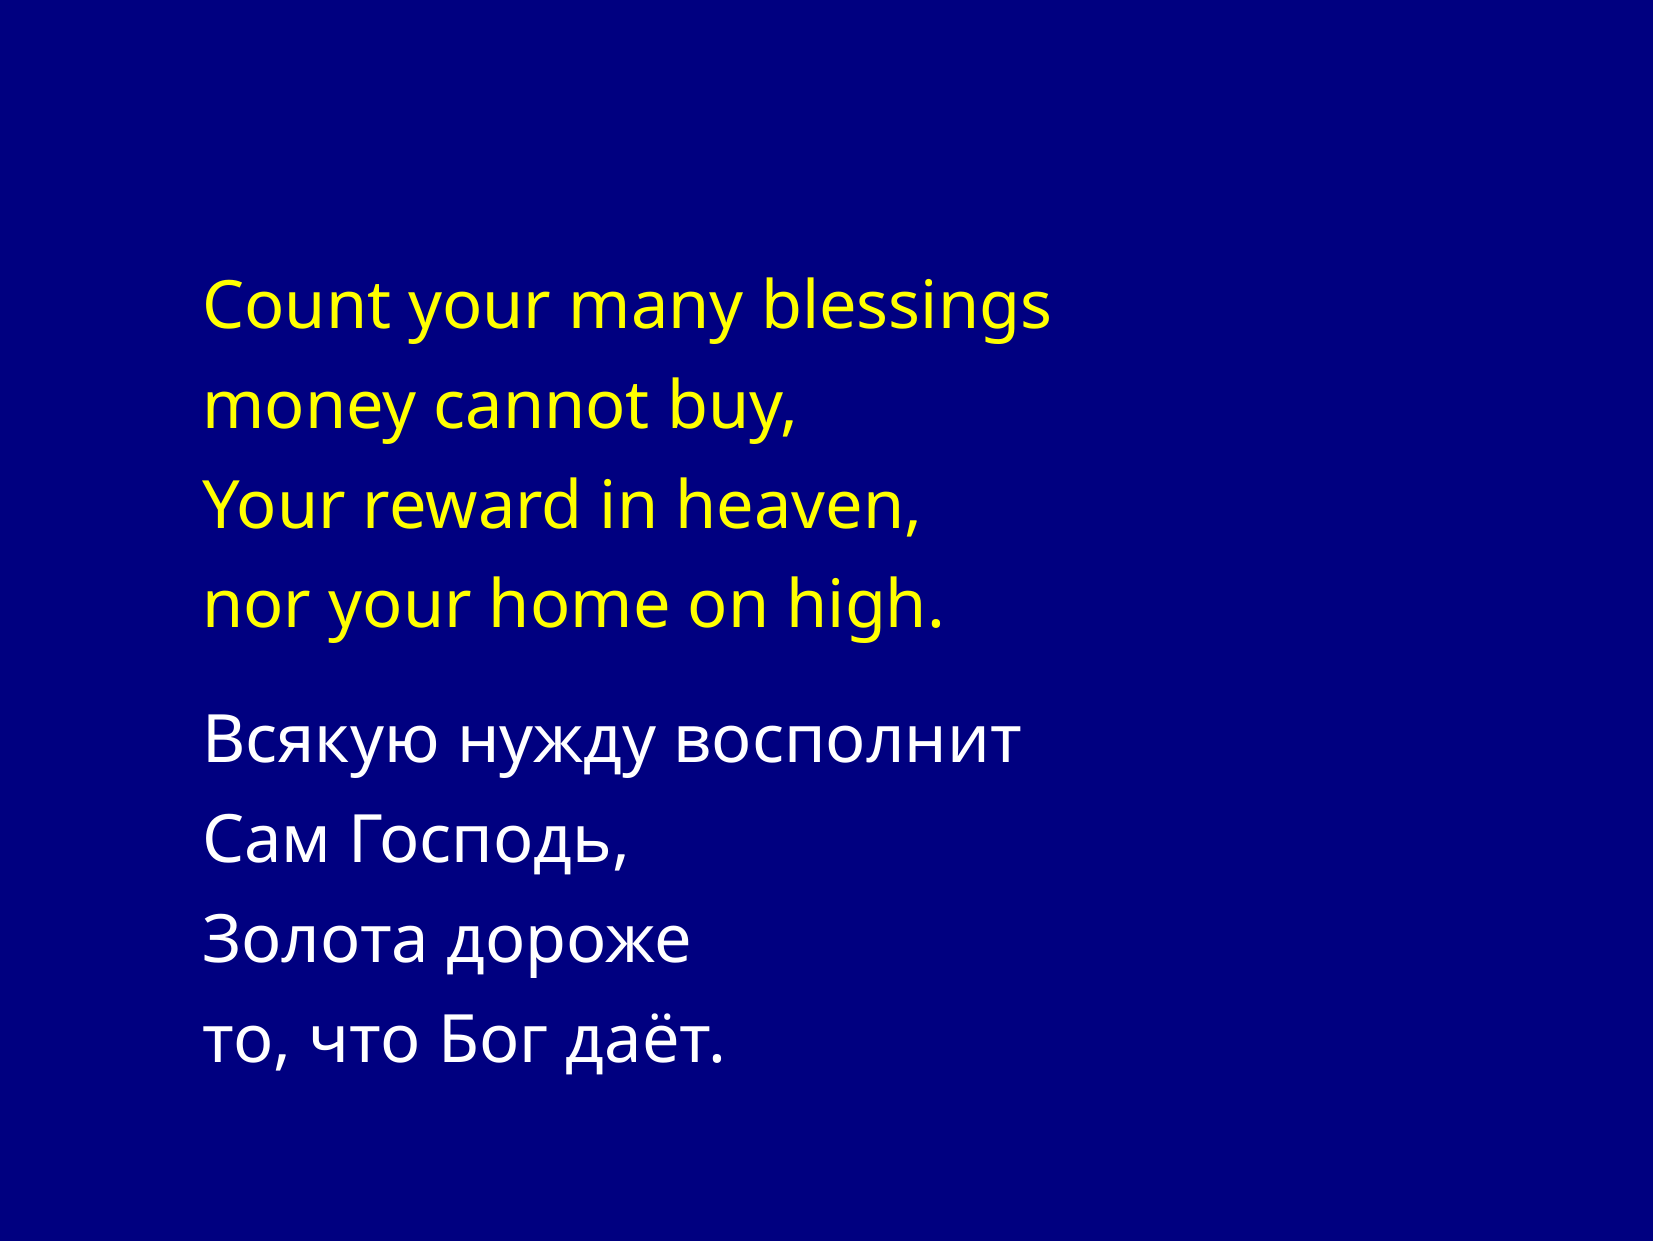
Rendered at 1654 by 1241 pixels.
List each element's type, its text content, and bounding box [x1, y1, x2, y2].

text_box Всякую нужду восполнит Сам Господь, Золота дороже то, что Бог даёт. [75, 675, 1576, 1163]
text_box Count your many blessings money cannot buy, Your reward in heaven, nor your home on high. [75, 150, 1576, 638]
